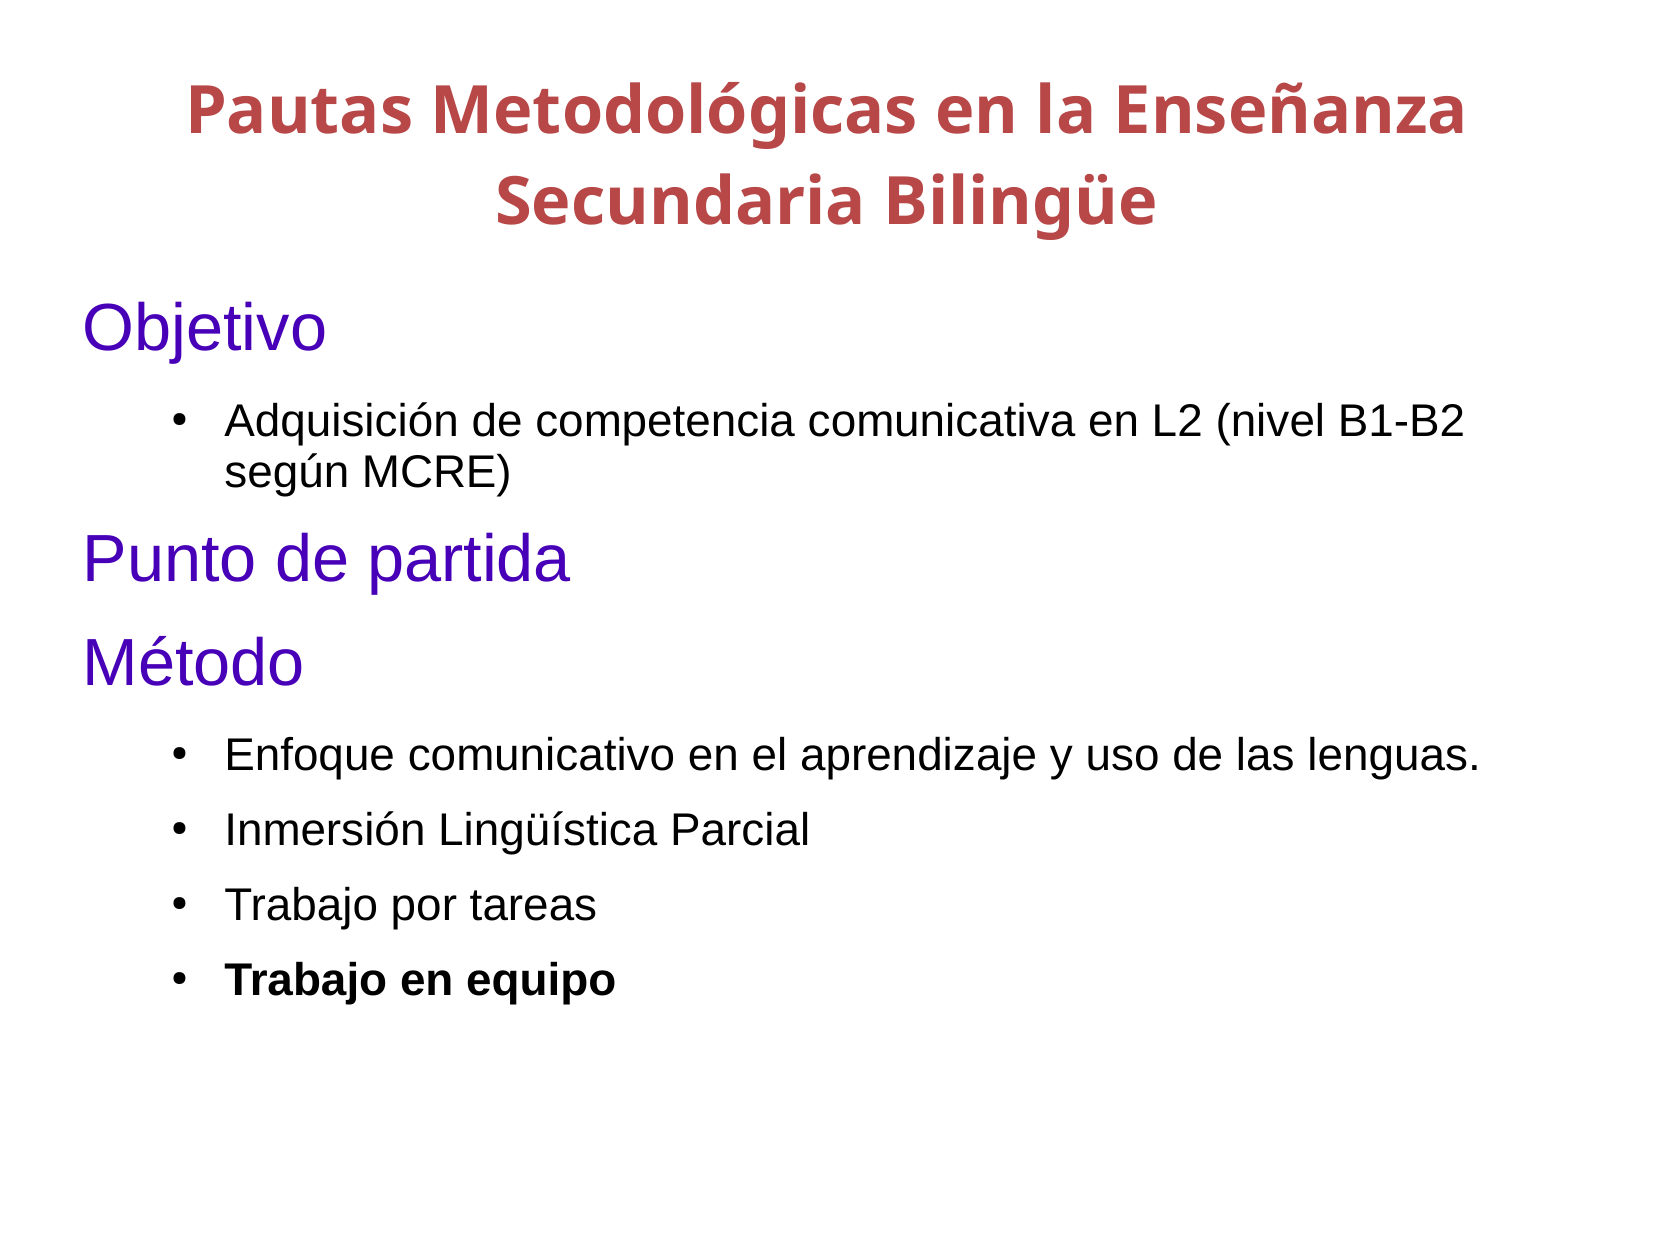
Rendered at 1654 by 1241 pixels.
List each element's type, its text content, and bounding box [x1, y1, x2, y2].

list Objetivo Adquisición de competencia comunicativa en L2 (nivel B1-B2 según MCRE) Punto de partida Método Enfoque comunicativo en el aprendizaje y uso de las lenguas. Inmersión Lingüística Parcial Trabajo por tareas Trabajo en equipo [82, 290, 1571, 1094]
title Pautas Metodológicas en la Enseñanza Secundaria Bilingüe [82, 49, 1571, 257]
